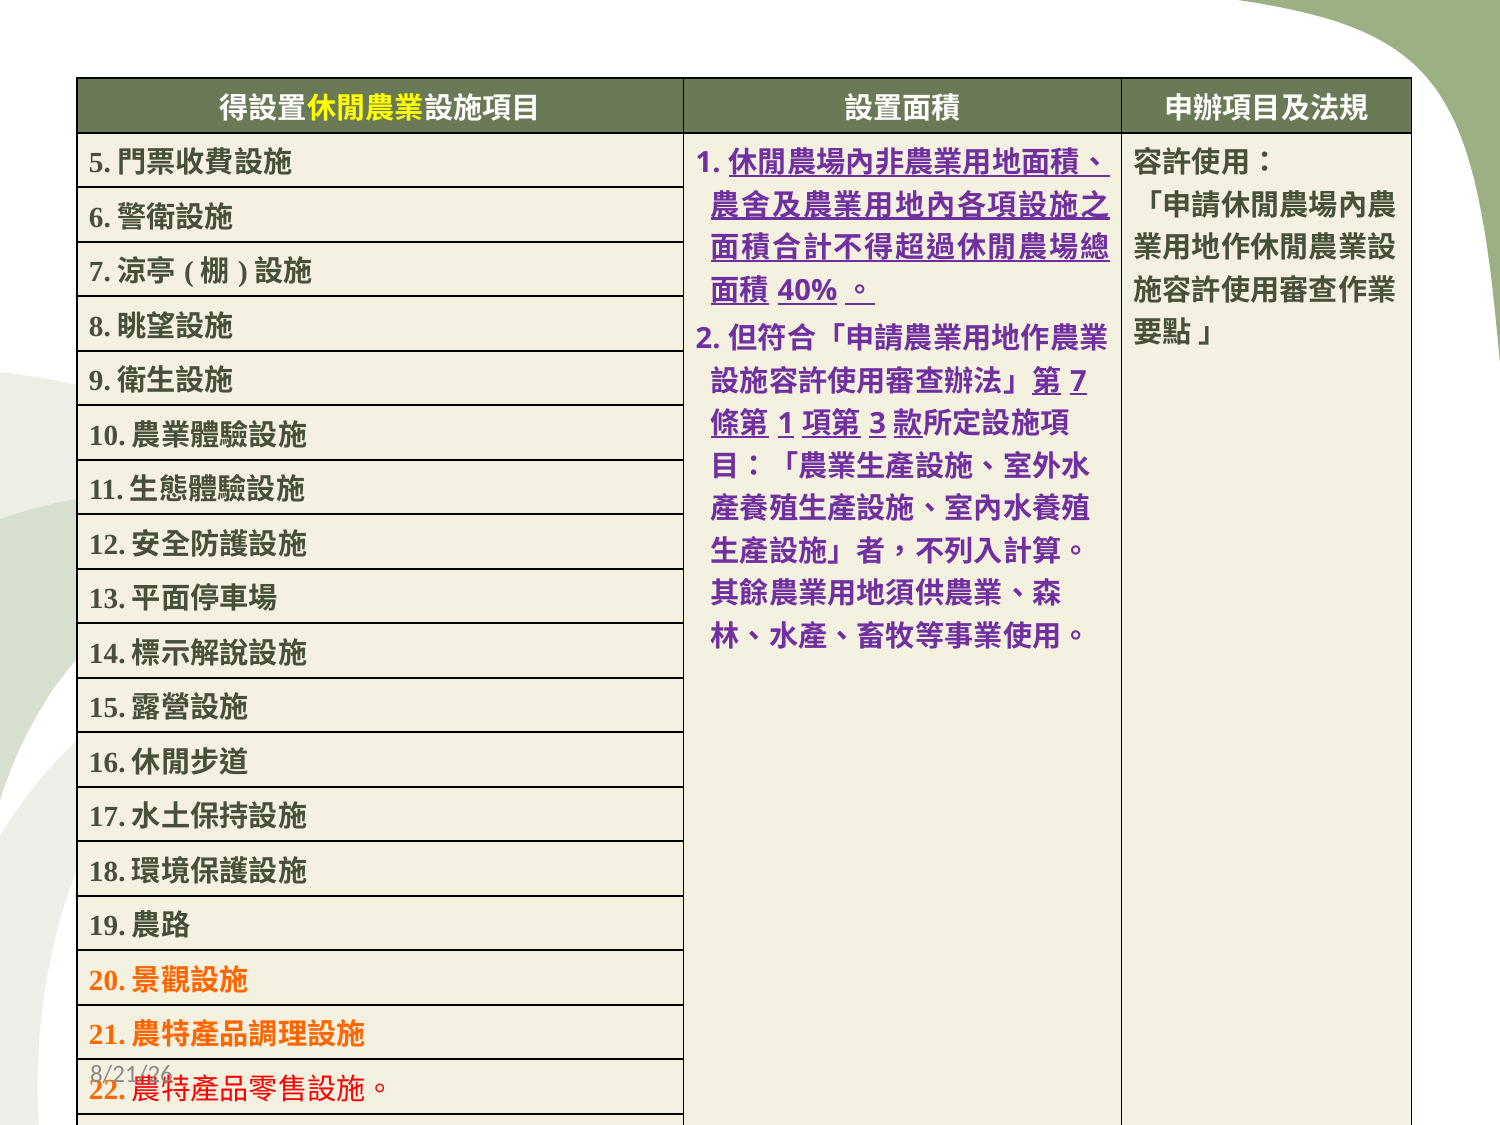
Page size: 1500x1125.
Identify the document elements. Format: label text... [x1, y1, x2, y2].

table_cell 1.休閒農場內非農業用地面積、農舍及農業用地內各項設施之面積合計不得超過休閒農場總面積40%。 2.但符合「申請農業用地作農業設施容許使用審查辦法」第7條第1項第3款所定設施項目：「農業生產設施、室外水產養殖生產設施、室內水養殖生產設施」者，不列入計算。其餘農業用地須供農業、森林、水產、畜牧等事業使用。 [684, 134, 1121, 1125]
table_cell 13.平面停車場 [78, 570, 683, 622]
table_cell 10.農業體驗設施 [78, 406, 683, 459]
table_cell 18.環境保護設施 [78, 842, 683, 895]
table_header 申辦項目及法規 [1122, 79, 1411, 132]
table_cell 22.農特產品零售設施。 [78, 1060, 683, 1113]
table_cell 23.其他經直轄市、縣（市）主管機關核准與休閒農業相關之休閒農業設施。 [78, 1115, 683, 1125]
table_header 得設置休閒農業設施項目 [78, 79, 683, 132]
table_cell 6.警衛設施 [78, 188, 683, 241]
table_cell 12.安全防護設施 [78, 515, 683, 568]
table_cell 9.衛生設施 [78, 352, 683, 404]
table_cell 17.水土保持設施 [78, 788, 683, 840]
table_cell 19.農路 [78, 897, 683, 949]
table_cell 容許使用： 「申請休閒農場內農業用地作休閒農業設施容許使用審查作業要點 」 [1122, 134, 1411, 1125]
table_cell 21.農特產品調理設施 [78, 1006, 683, 1058]
table_header 設置面積 [684, 79, 1121, 132]
slide_number 11/8/18 [75, 1042, 425, 1103]
table_cell 15.露營設施 [78, 679, 683, 731]
table_cell 14.標示解說設施 [78, 624, 683, 677]
table_cell 16.休閒步道 [78, 733, 683, 786]
table_cell 8.眺望設施 [78, 297, 683, 350]
table_cell 20.景觀設施 [78, 951, 683, 1004]
table_cell 5.門票收費設施 [78, 134, 683, 186]
table_cell 11.生態體驗設施 [78, 461, 683, 513]
table_cell 7.涼亭(棚)設施 [78, 243, 683, 295]
